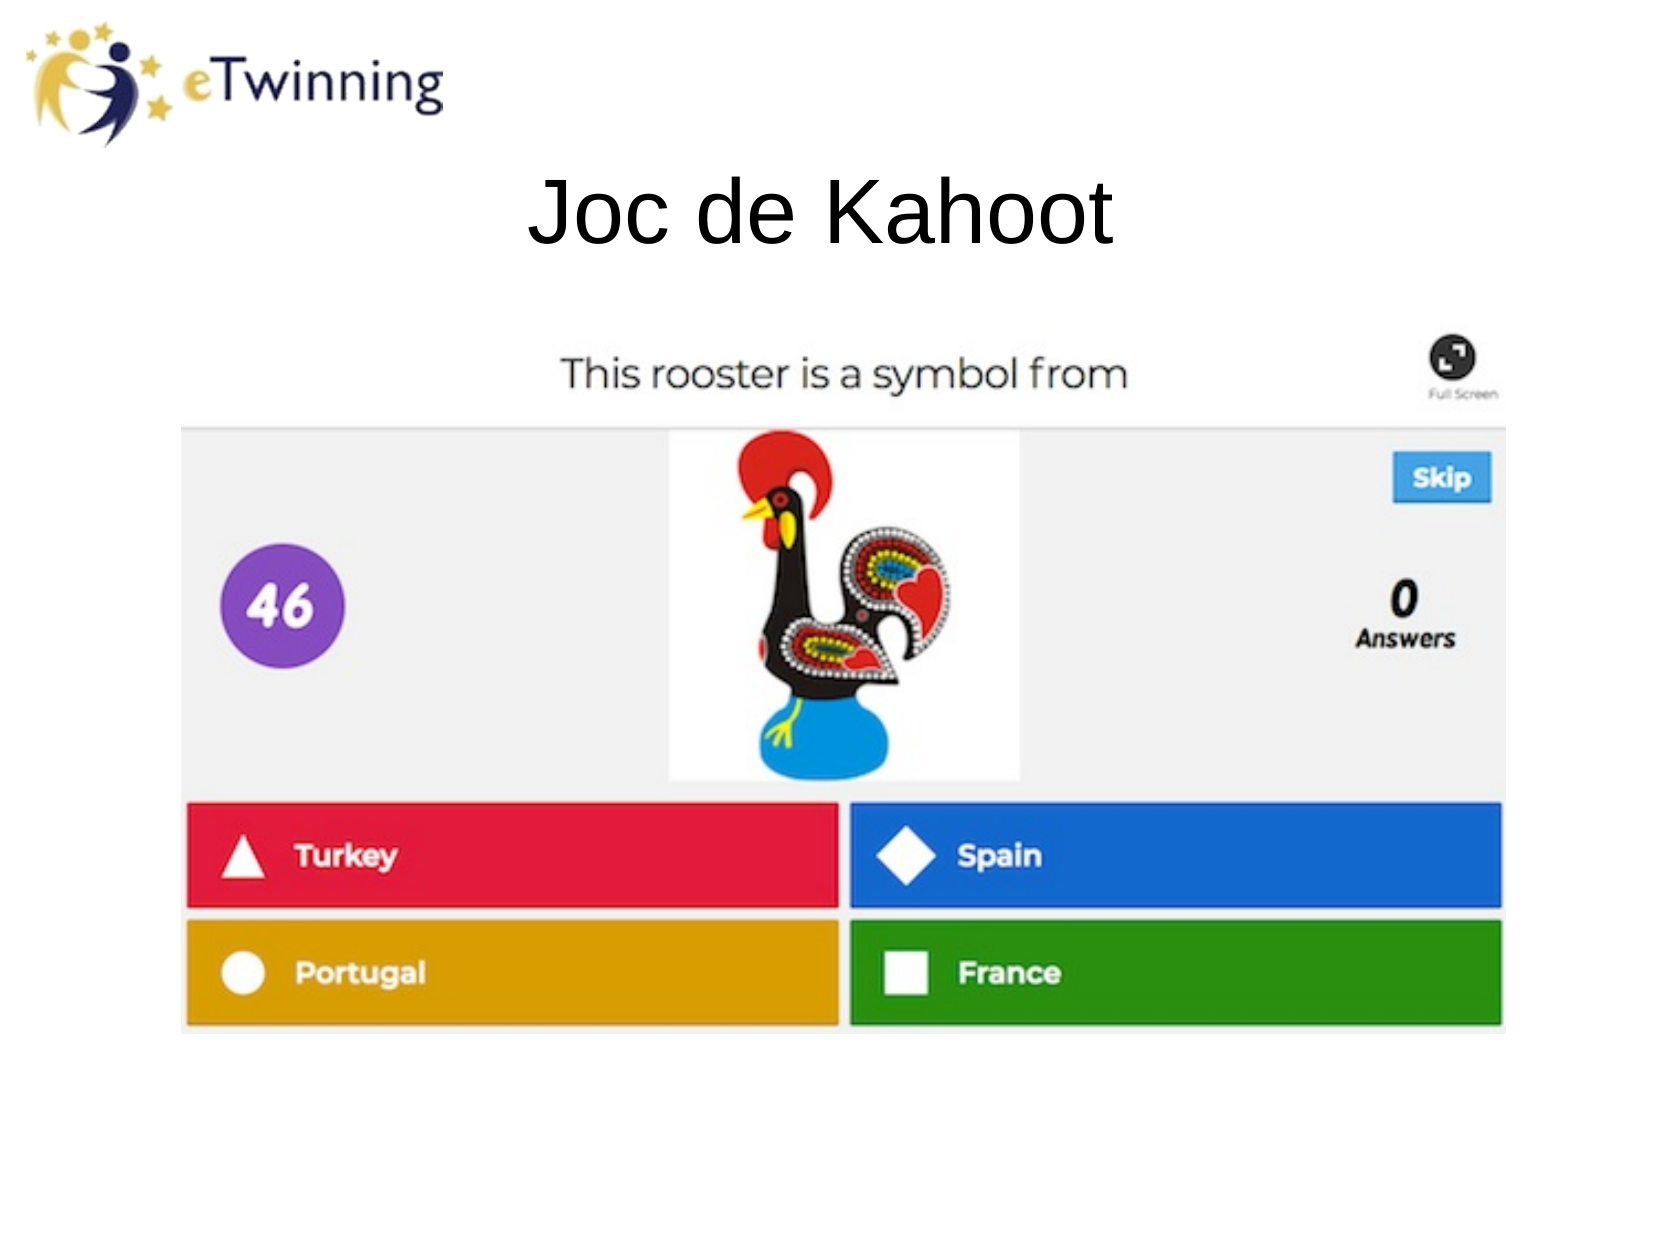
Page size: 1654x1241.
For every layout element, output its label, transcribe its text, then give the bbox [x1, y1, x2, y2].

picture [26, 20, 443, 148]
picture [181, 324, 1506, 1034]
title Joc de Kahoot [76, 127, 1565, 296]
